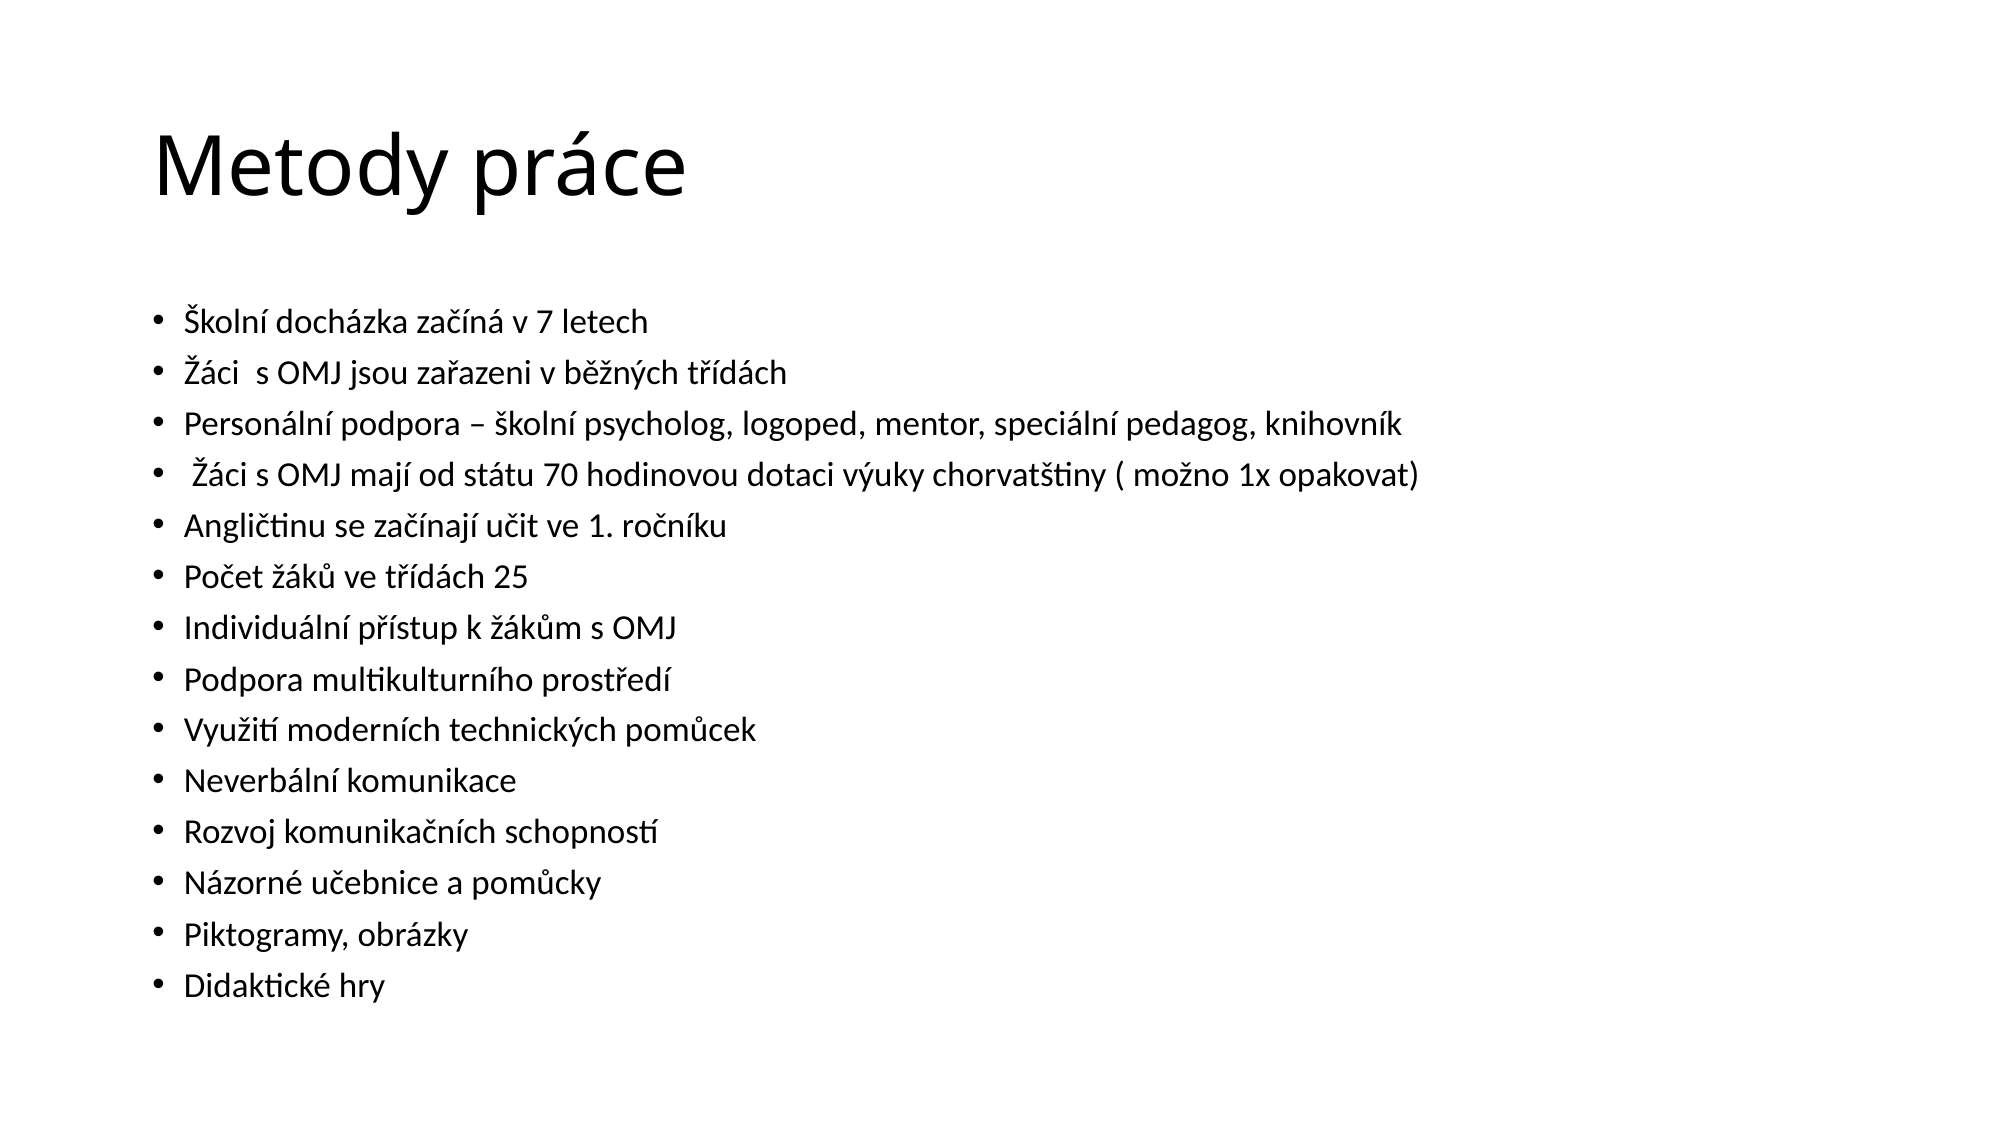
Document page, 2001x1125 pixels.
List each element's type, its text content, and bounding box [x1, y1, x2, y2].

title Metody práce [137, 59, 1863, 278]
list Školní docházka začíná v 7 letech Žáci s OMJ jsou zařazeni v běžných třídách Personální podpora – školní psycholog, logoped, mentor, speciální pedagog, knihovník Žáci s OMJ mají od státu 70 hodinovou dotaci výuky chorvatštiny ( možno 1x opakovat) Angličtinu se začínají učit ve 1. ročníku Počet žáků ve třídách 25 Individuální přístup k žákům s OMJ Podpora multikulturního prostředí Využití moderních technických pomůcek Neverbální komunikace Rozvoj komunikačních schopností Názorné učebnice a pomůcky Piktogramy, obrázky Didaktické hry [137, 299, 1863, 1014]
